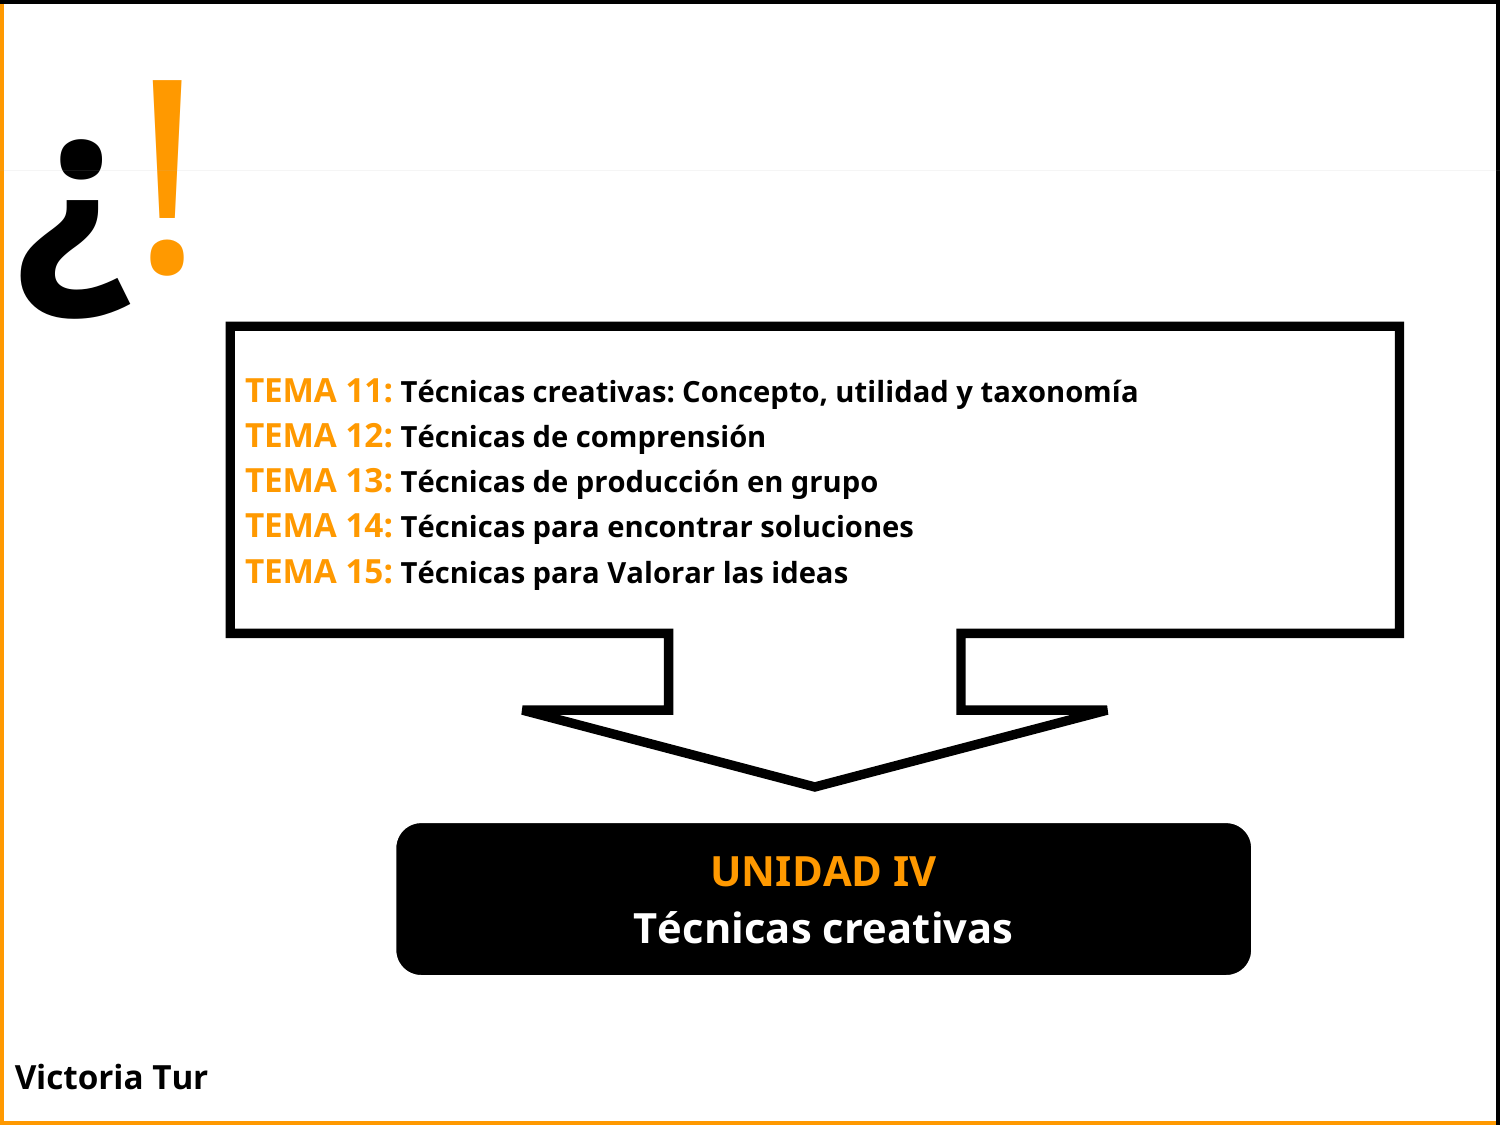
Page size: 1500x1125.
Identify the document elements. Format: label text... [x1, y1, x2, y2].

text_box TEMA 11: Técnicas creativas: Concepto, utilidad y taxonomía TEMA 12: Técnicas de comprensión TEMA 13: Técnicas de producción en grupo TEMA 14: Técnicas para encontrar soluciones TEMA 15: Técnicas para Valorar las ideas [230, 326, 1400, 787]
text_box UNIDAD IV Técnicas creativas [395, 822, 1252, 976]
